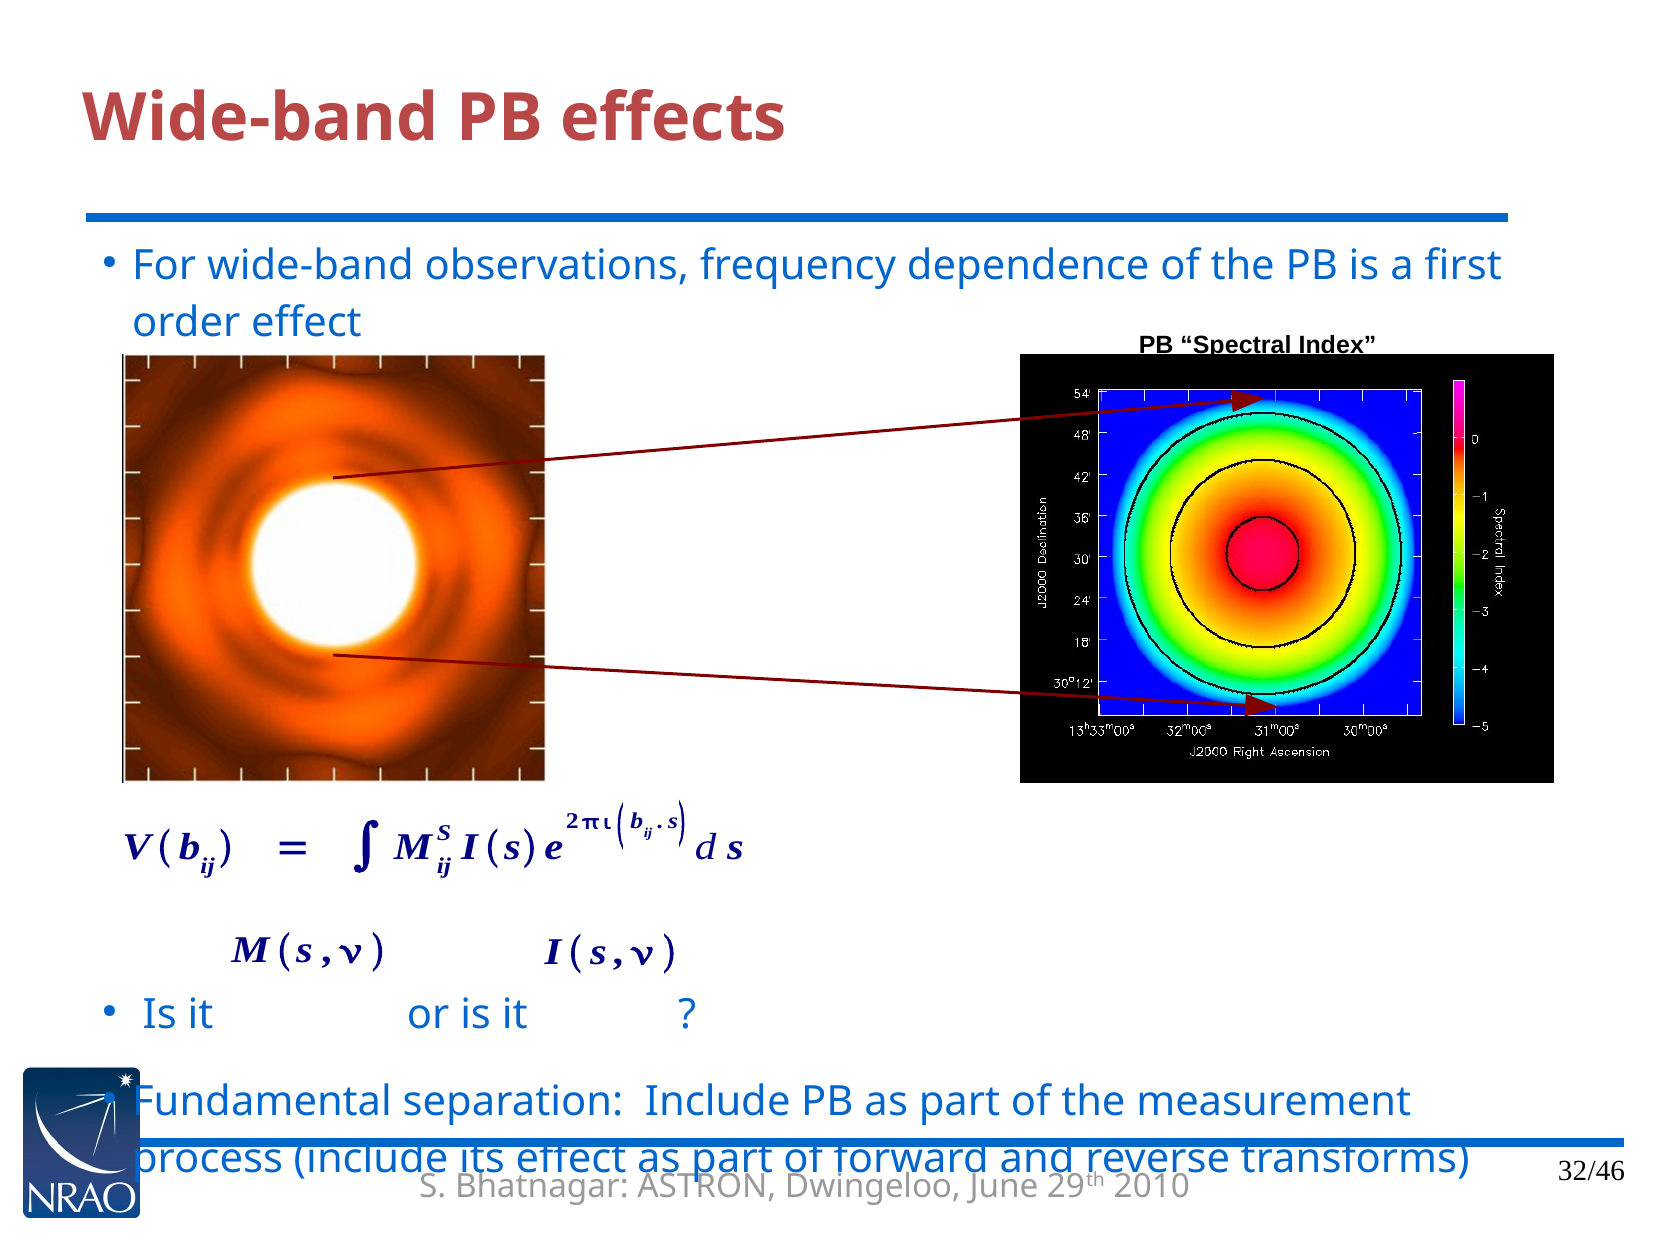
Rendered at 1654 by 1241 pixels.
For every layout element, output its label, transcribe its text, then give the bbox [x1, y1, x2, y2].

picture [122, 354, 547, 783]
picture [1020, 354, 1554, 783]
chart [218, 920, 398, 977]
chart [111, 797, 753, 882]
title Wide-band PB effects [82, 49, 1571, 180]
text_box PB “Spectral Index” [1124, 322, 1392, 354]
picture [23, 1067, 140, 1218]
picture [1120, 408, 1407, 700]
picture [1020, 403, 1242, 703]
list For wide-band observations, frequency dependence of the PB is a first order effect Is it or is it ? Fundamental separation: Include PB as part of the measurement process (include its effect as part of forward and reverse transforms) [84, 234, 1573, 1124]
chart [531, 922, 690, 978]
